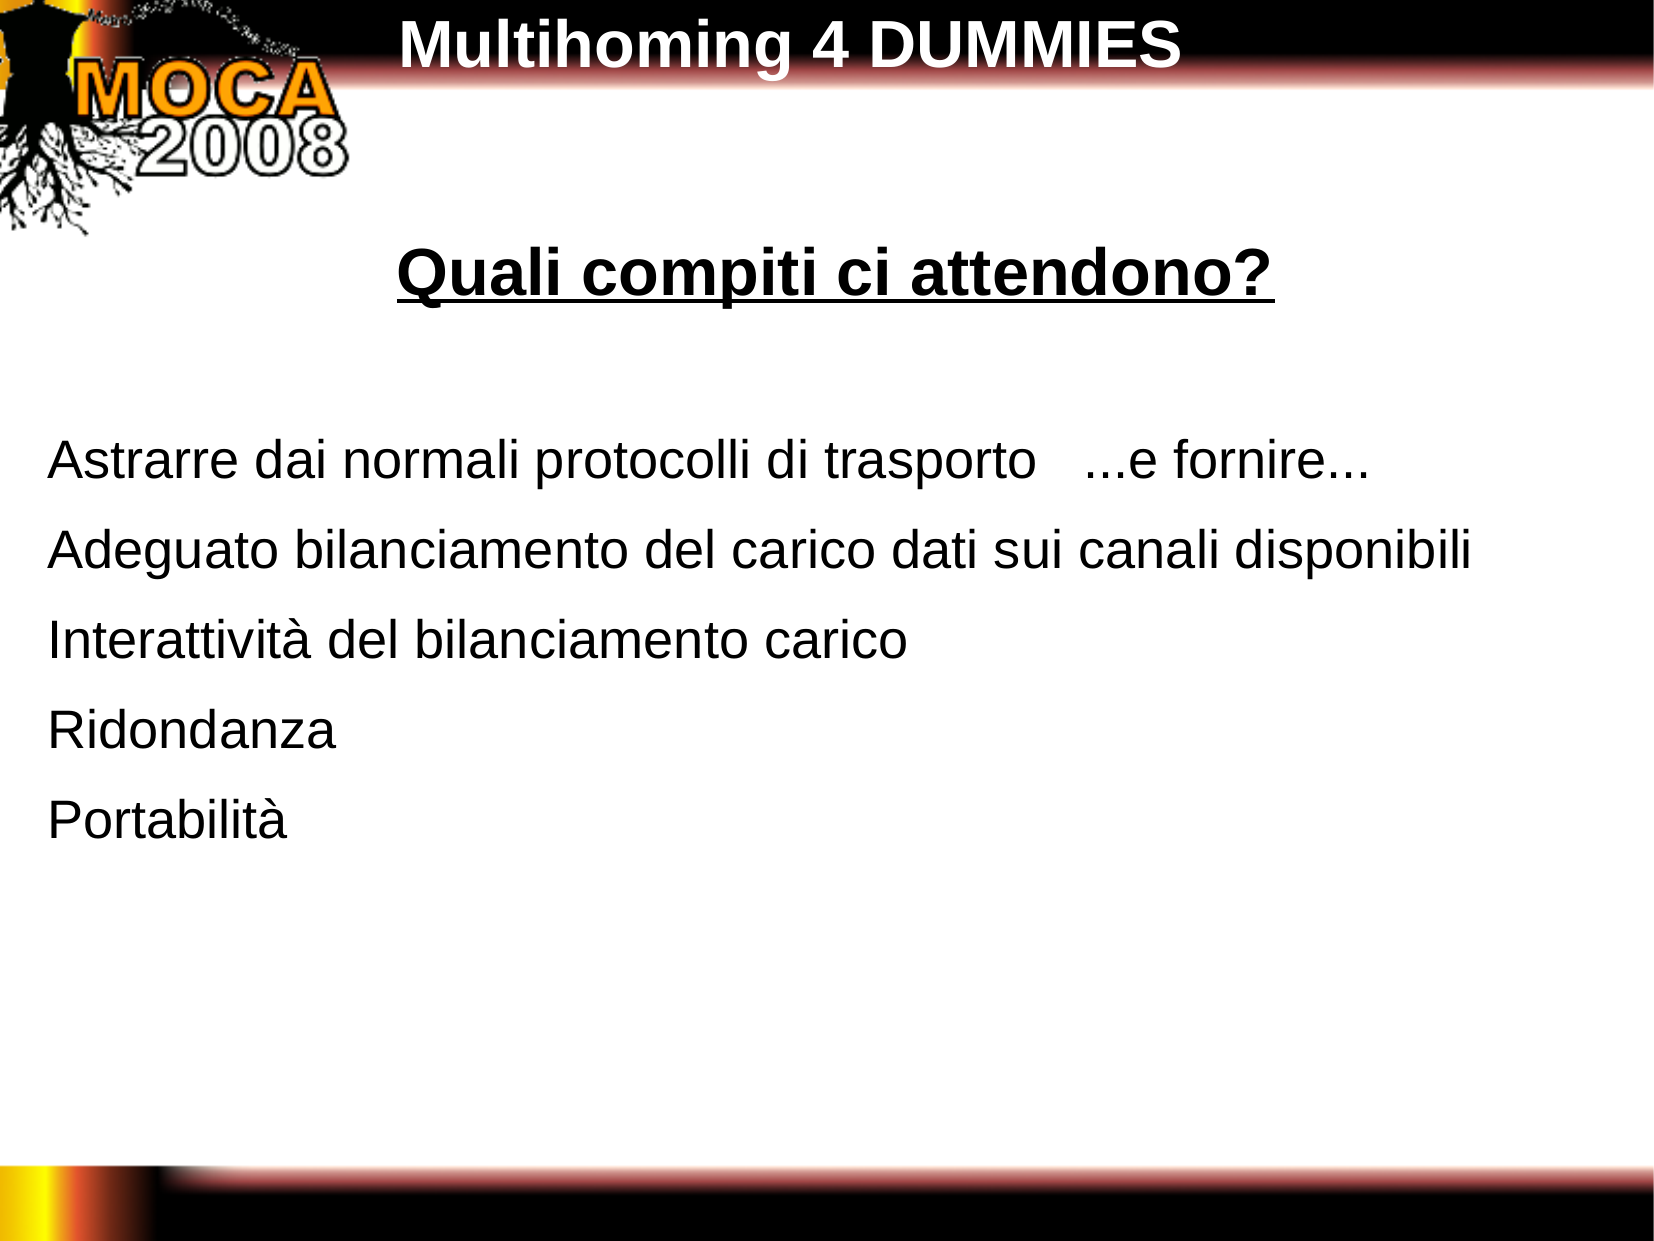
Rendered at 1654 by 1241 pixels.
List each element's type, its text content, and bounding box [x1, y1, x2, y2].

picture [0, 0, 1654, 1241]
list Quali compiti ci attendono? Astrarre dai normali protocolli di trasporto ...e fornire... Adeguato bilanciamento del carico dati sui canali disponibili Interattività del bilanciamento carico Ridondanza Portabilità [29, 147, 1625, 1093]
title Multihoming 4 DUMMIES [324, 0, 1654, 89]
